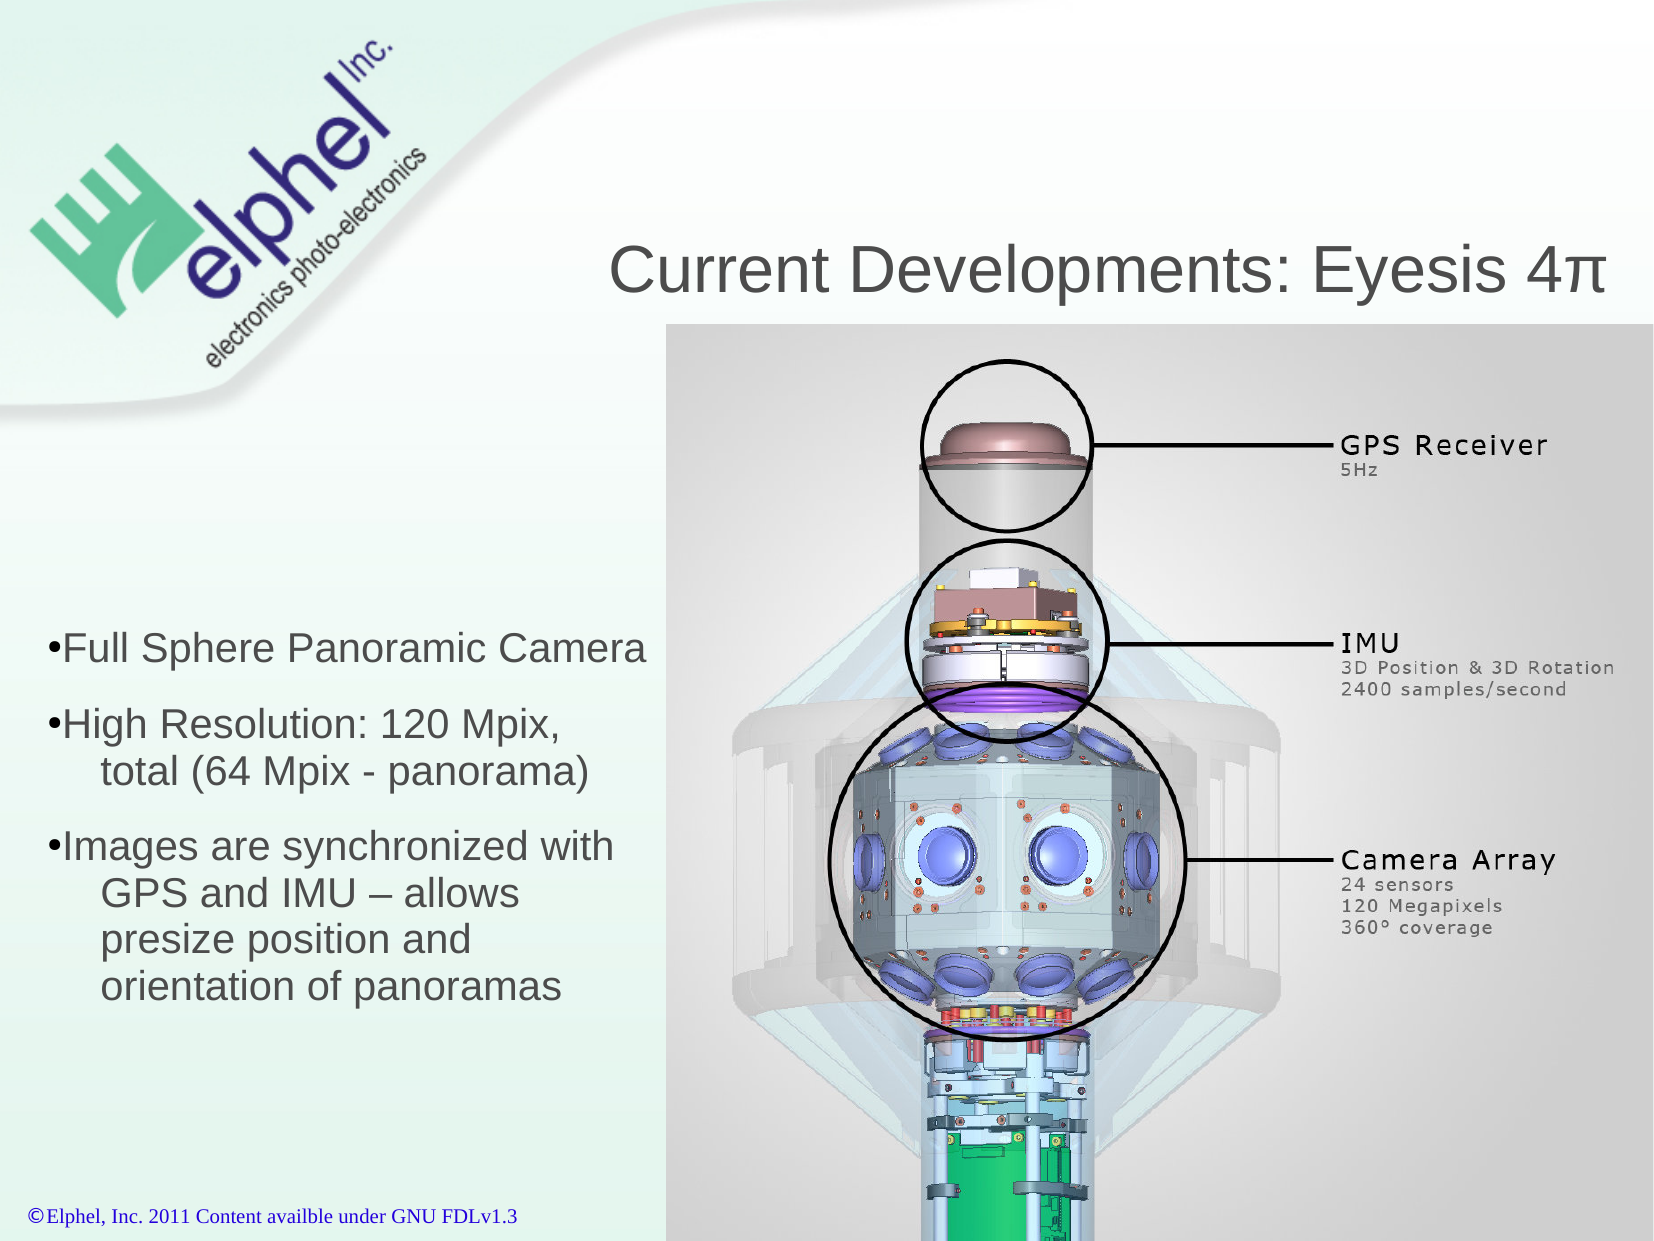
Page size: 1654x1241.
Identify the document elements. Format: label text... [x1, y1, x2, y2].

picture [0, 0, 1654, 1241]
list Current Developments: Eyesis 4π [590, 227, 1625, 325]
list Full Sphere Panoramic Camera High Resolution: 120 Mpix, total (64 Mpix - panorama) Images are synchronized with GPS and IMU – allows presize position and orientation of panoramas [29, 620, 650, 1102]
